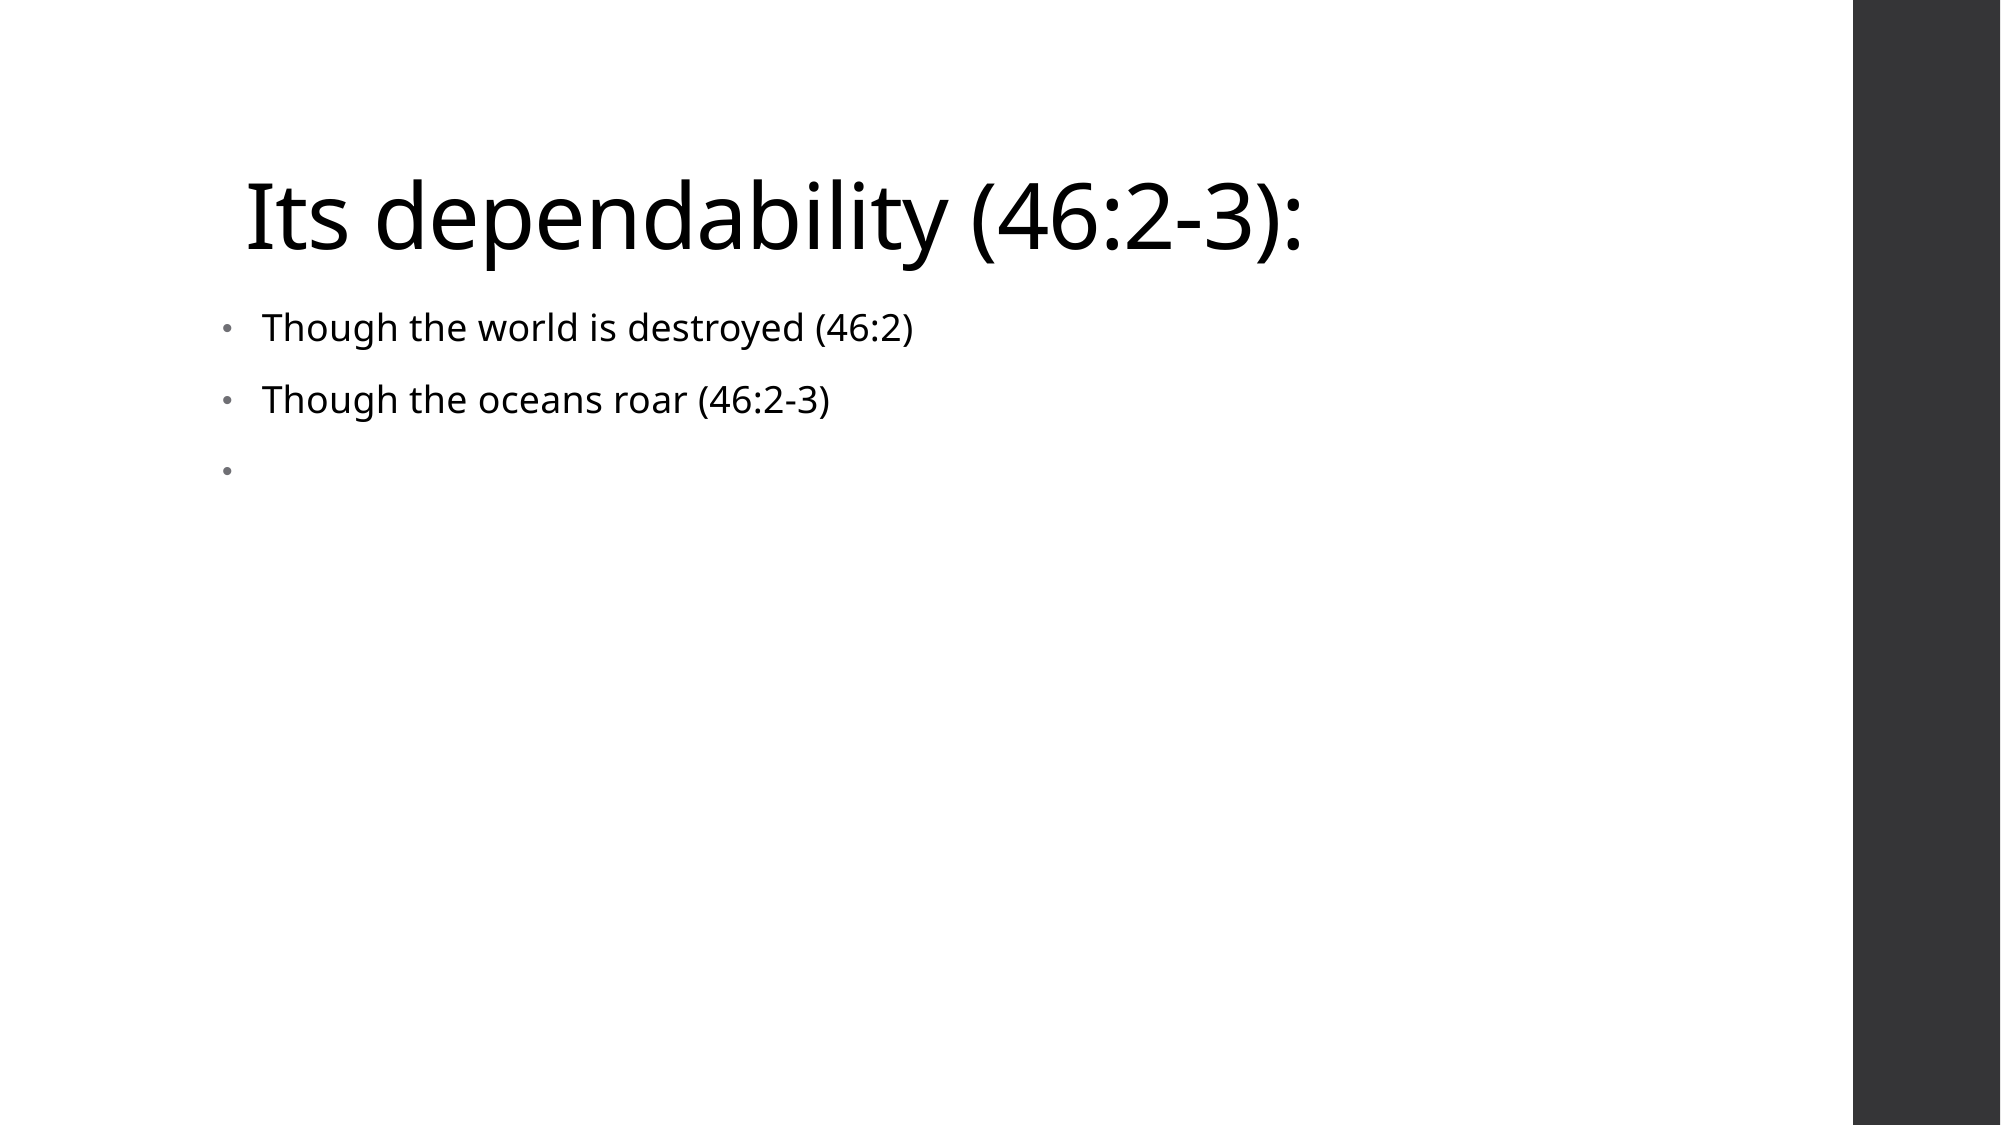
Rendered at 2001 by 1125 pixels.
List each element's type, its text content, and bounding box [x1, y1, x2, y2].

title Its dependability (46:2-3): [206, 60, 1797, 278]
list Though the world is destroyed (46:2) Though the oceans roar (46:2-3) [206, 299, 1617, 1014]
